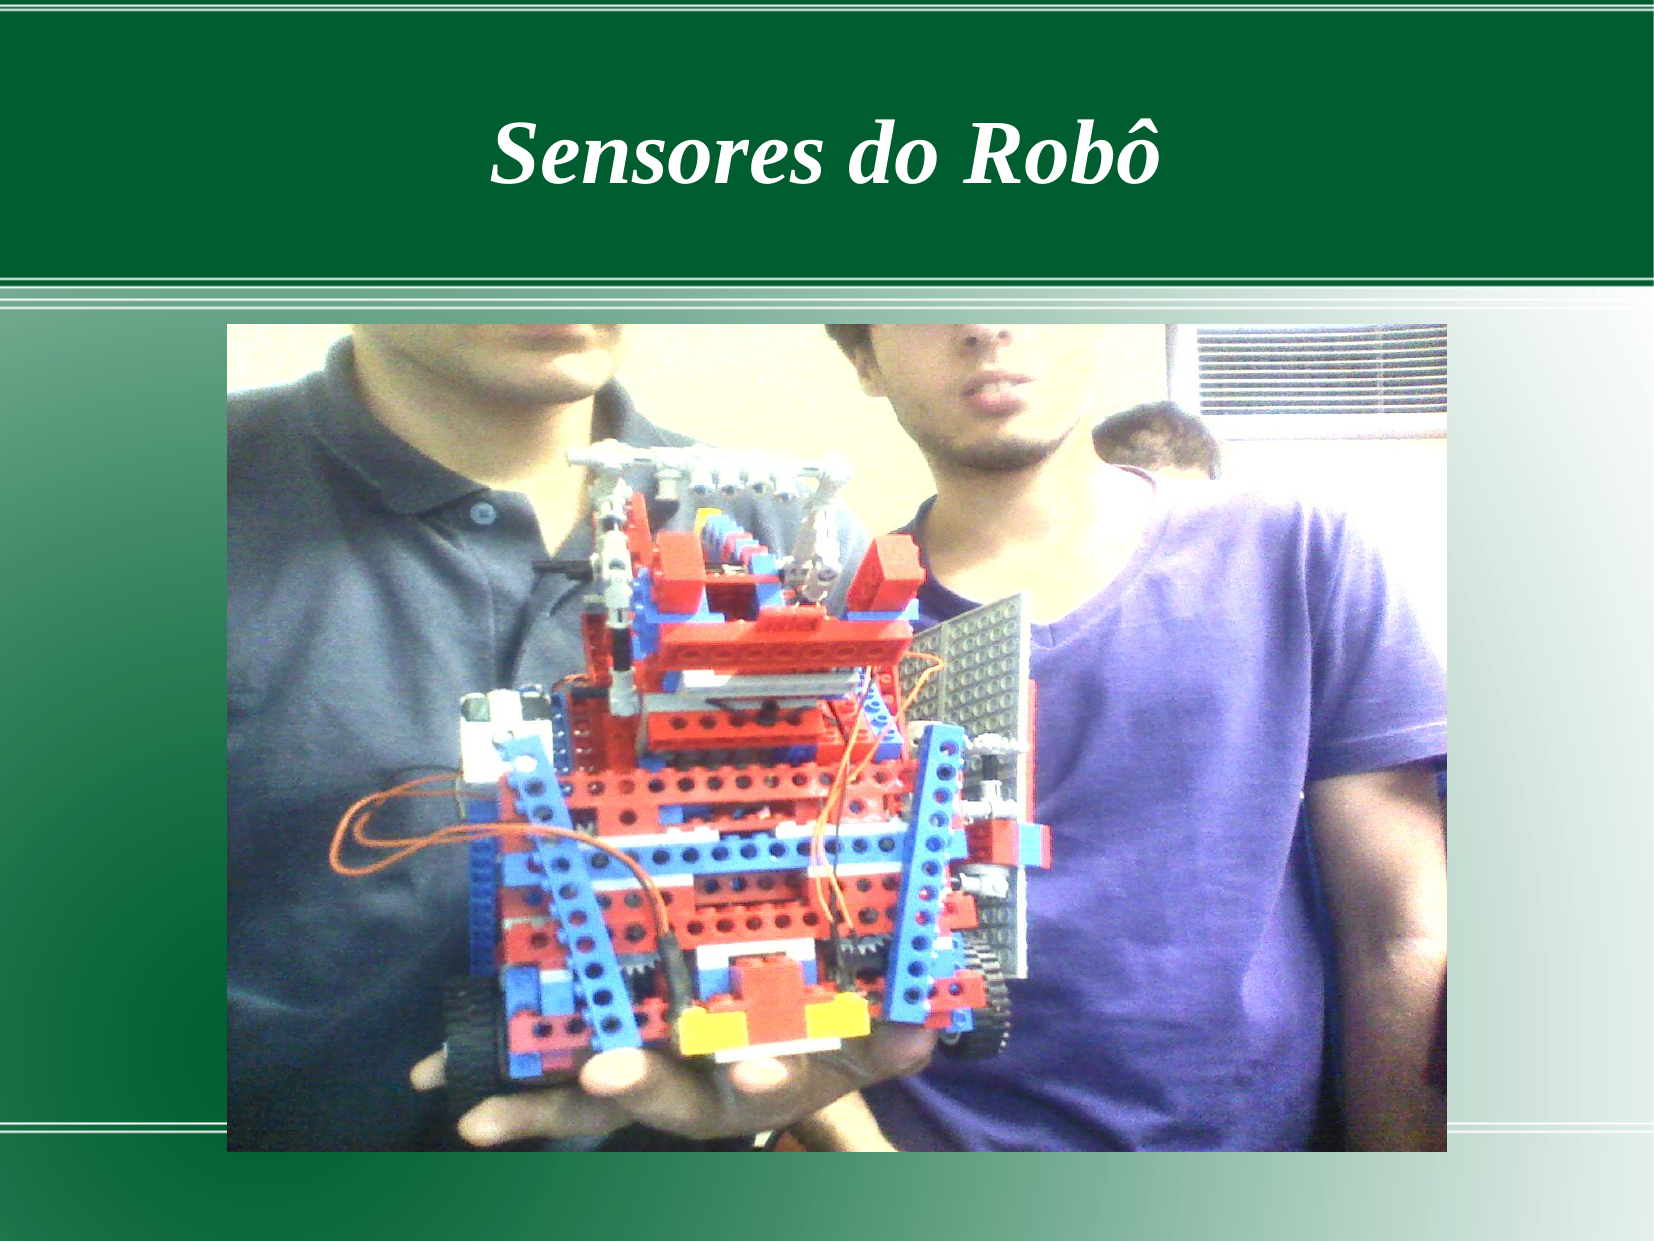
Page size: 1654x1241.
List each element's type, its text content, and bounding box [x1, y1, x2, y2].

title Sensores do Robô [82, 49, 1571, 257]
picture [0, 0, 1654, 1241]
